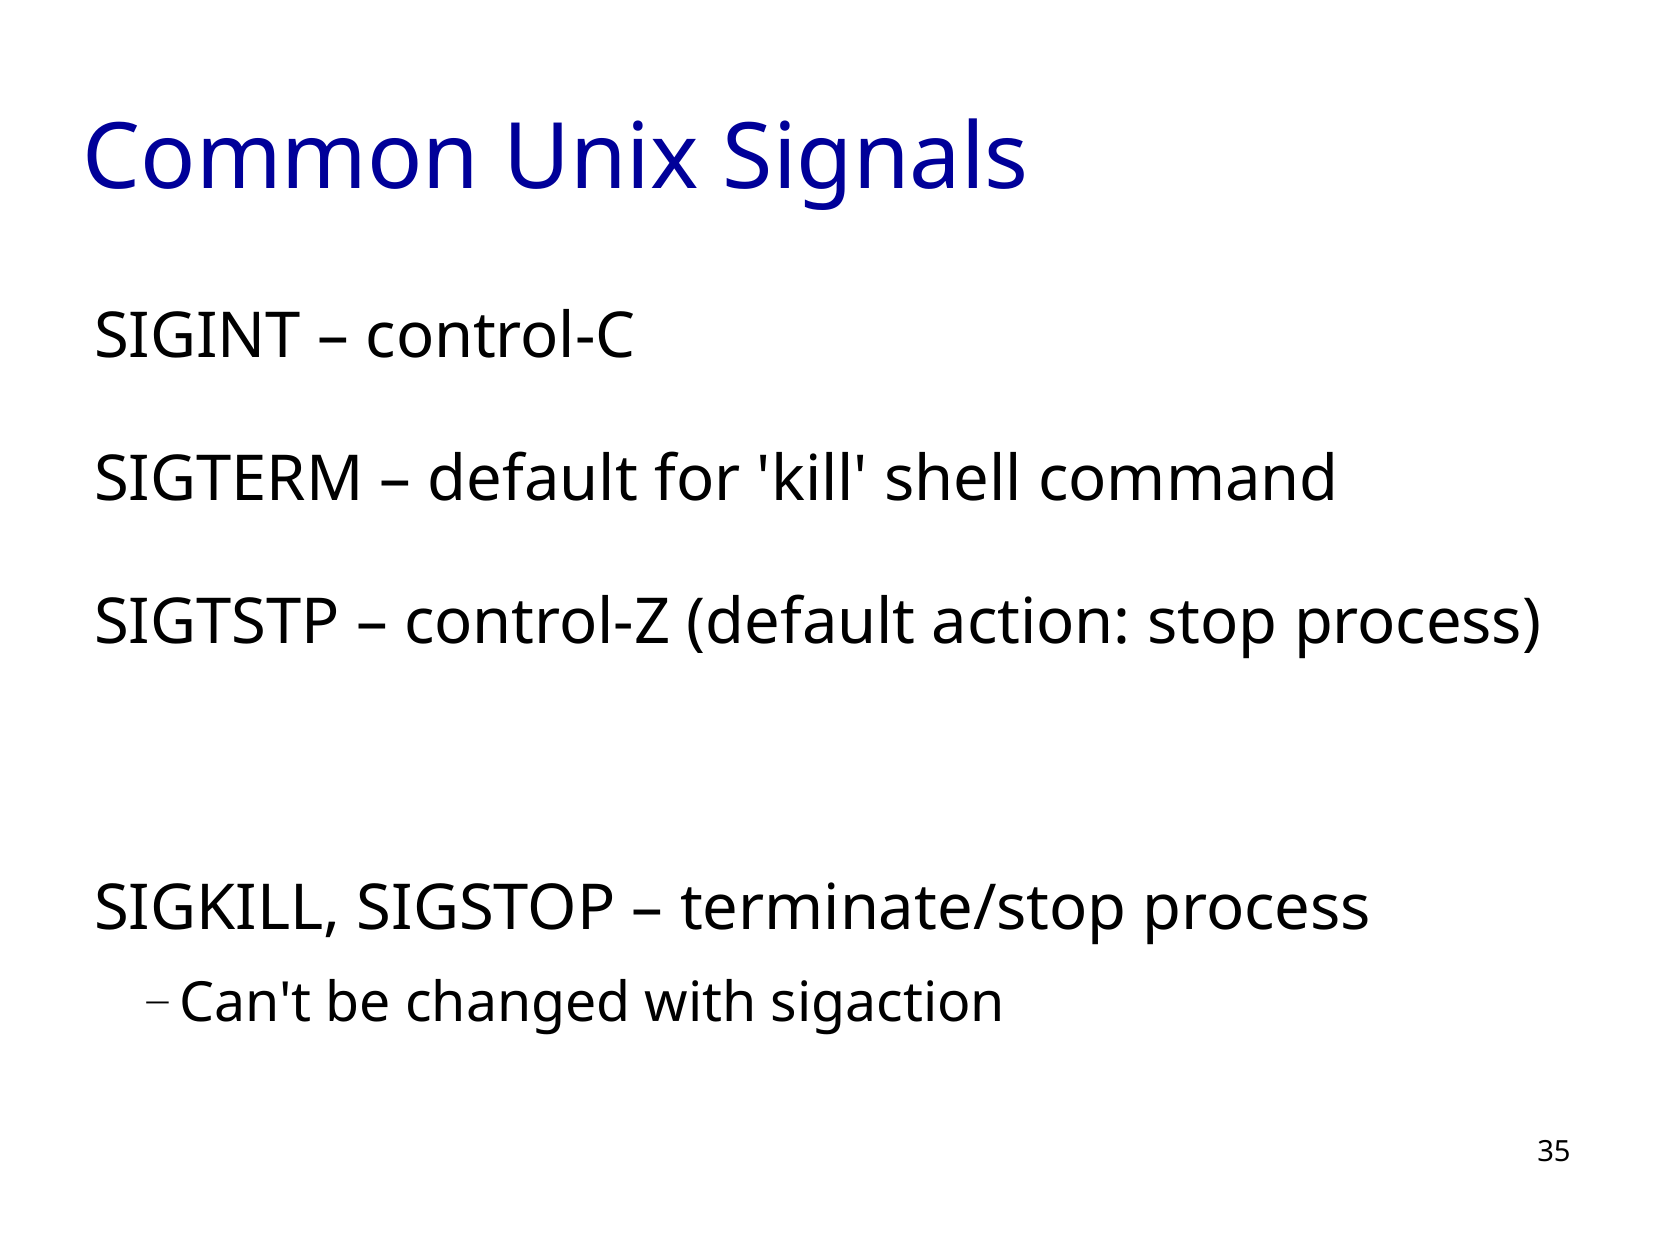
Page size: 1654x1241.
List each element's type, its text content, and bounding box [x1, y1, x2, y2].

title Common Unix Signals [82, 49, 1571, 257]
list SIGINT – control-C SIGTERM – default for 'kill' shell command SIGTSTP – control-Z (default action: stop process) SIGKILL, SIGSTOP – terminate/stop process Can't be changed with sigaction [60, 290, 1571, 1096]
